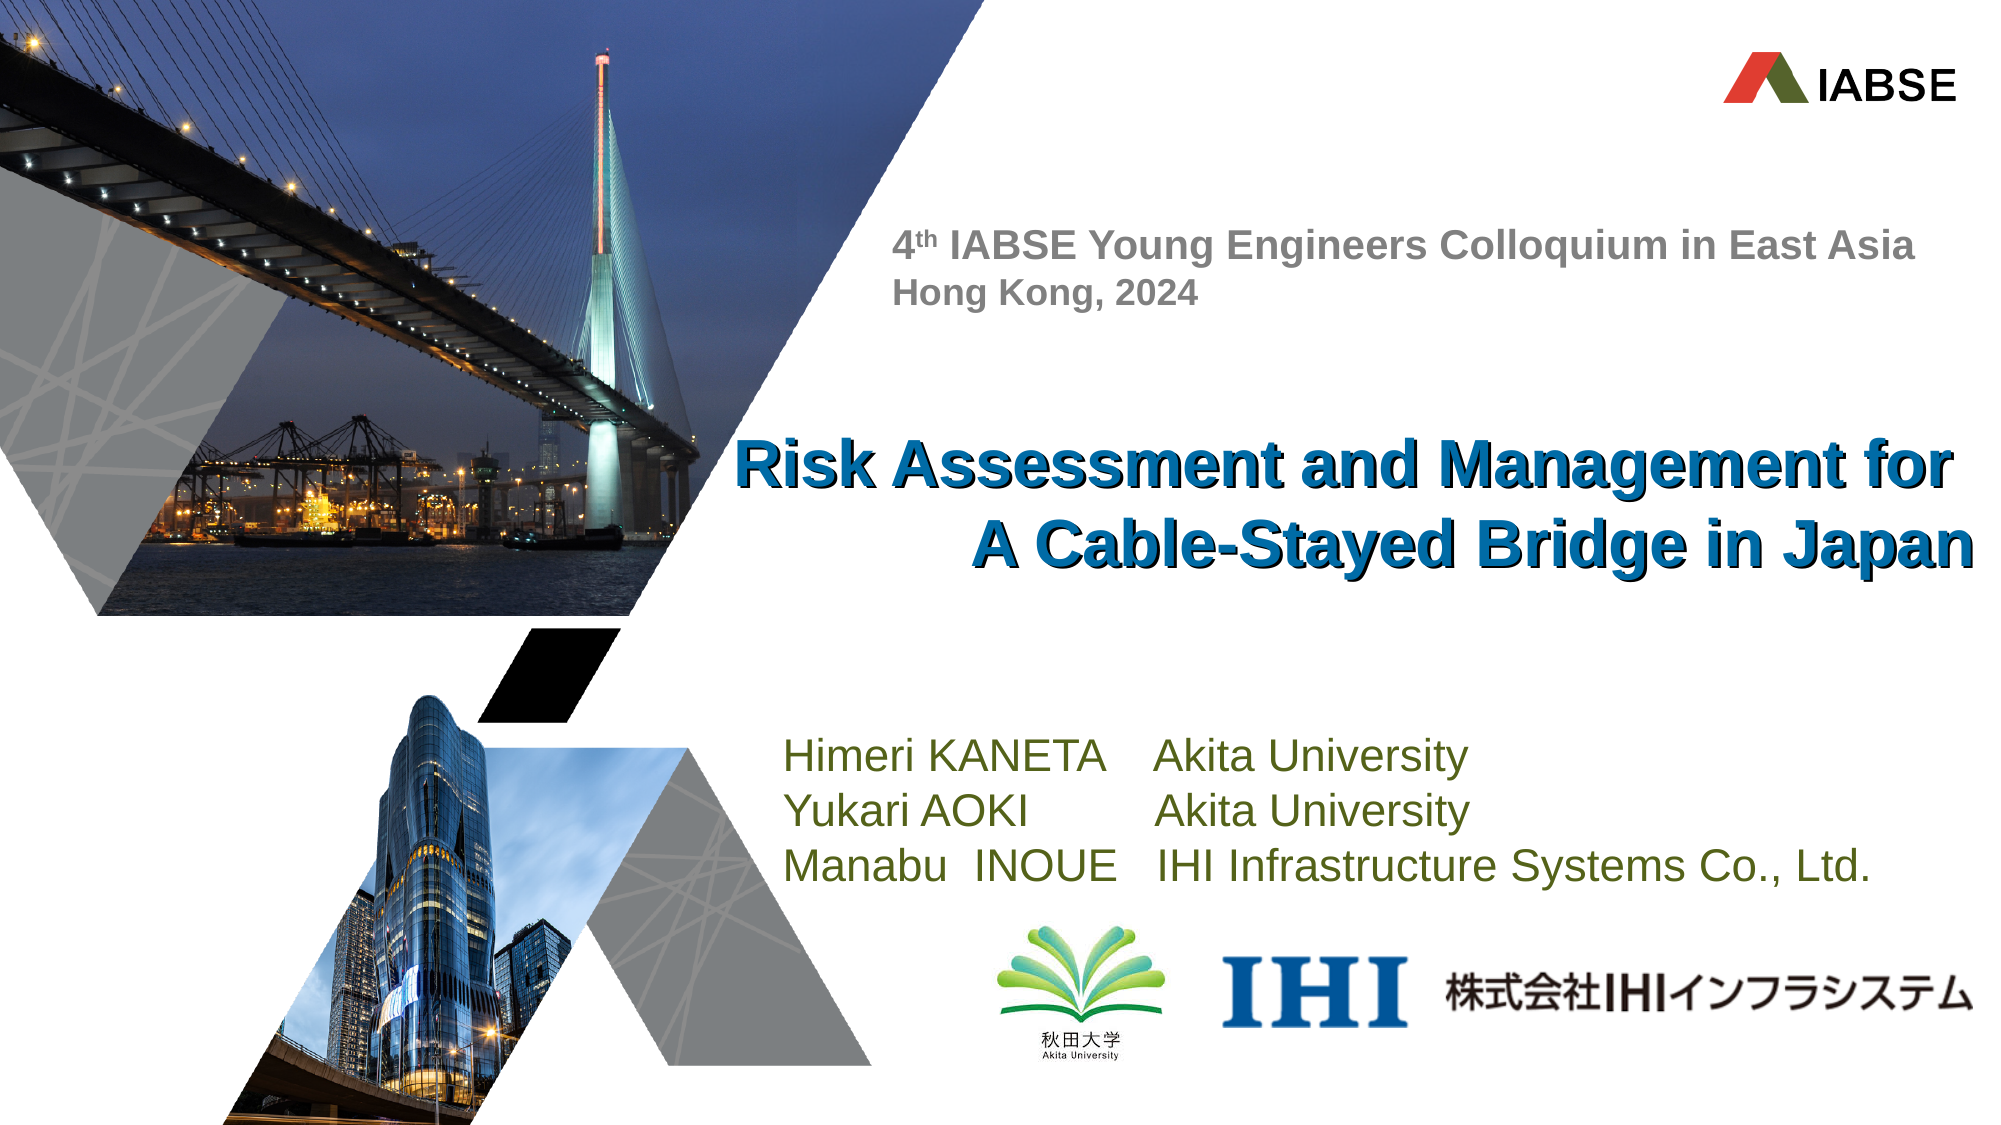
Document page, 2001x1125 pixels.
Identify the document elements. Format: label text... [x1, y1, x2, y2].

picture [865, 815, 877, 823]
picture [1721, 51, 1971, 105]
picture [0, 0, 1000, 1125]
title Risk Assessment and Management for A Cable-Stayed Bridge in Japan [625, 411, 2000, 603]
picture [1222, 956, 1973, 1028]
picture [817, 815, 828, 823]
subtitle Himeri KANETA Akita University Yukari AOKI Akita University Manabu INOUE IHI Infrastructure Systems Co., Ltd. [767, 718, 2000, 815]
picture [944, 897, 1205, 1082]
